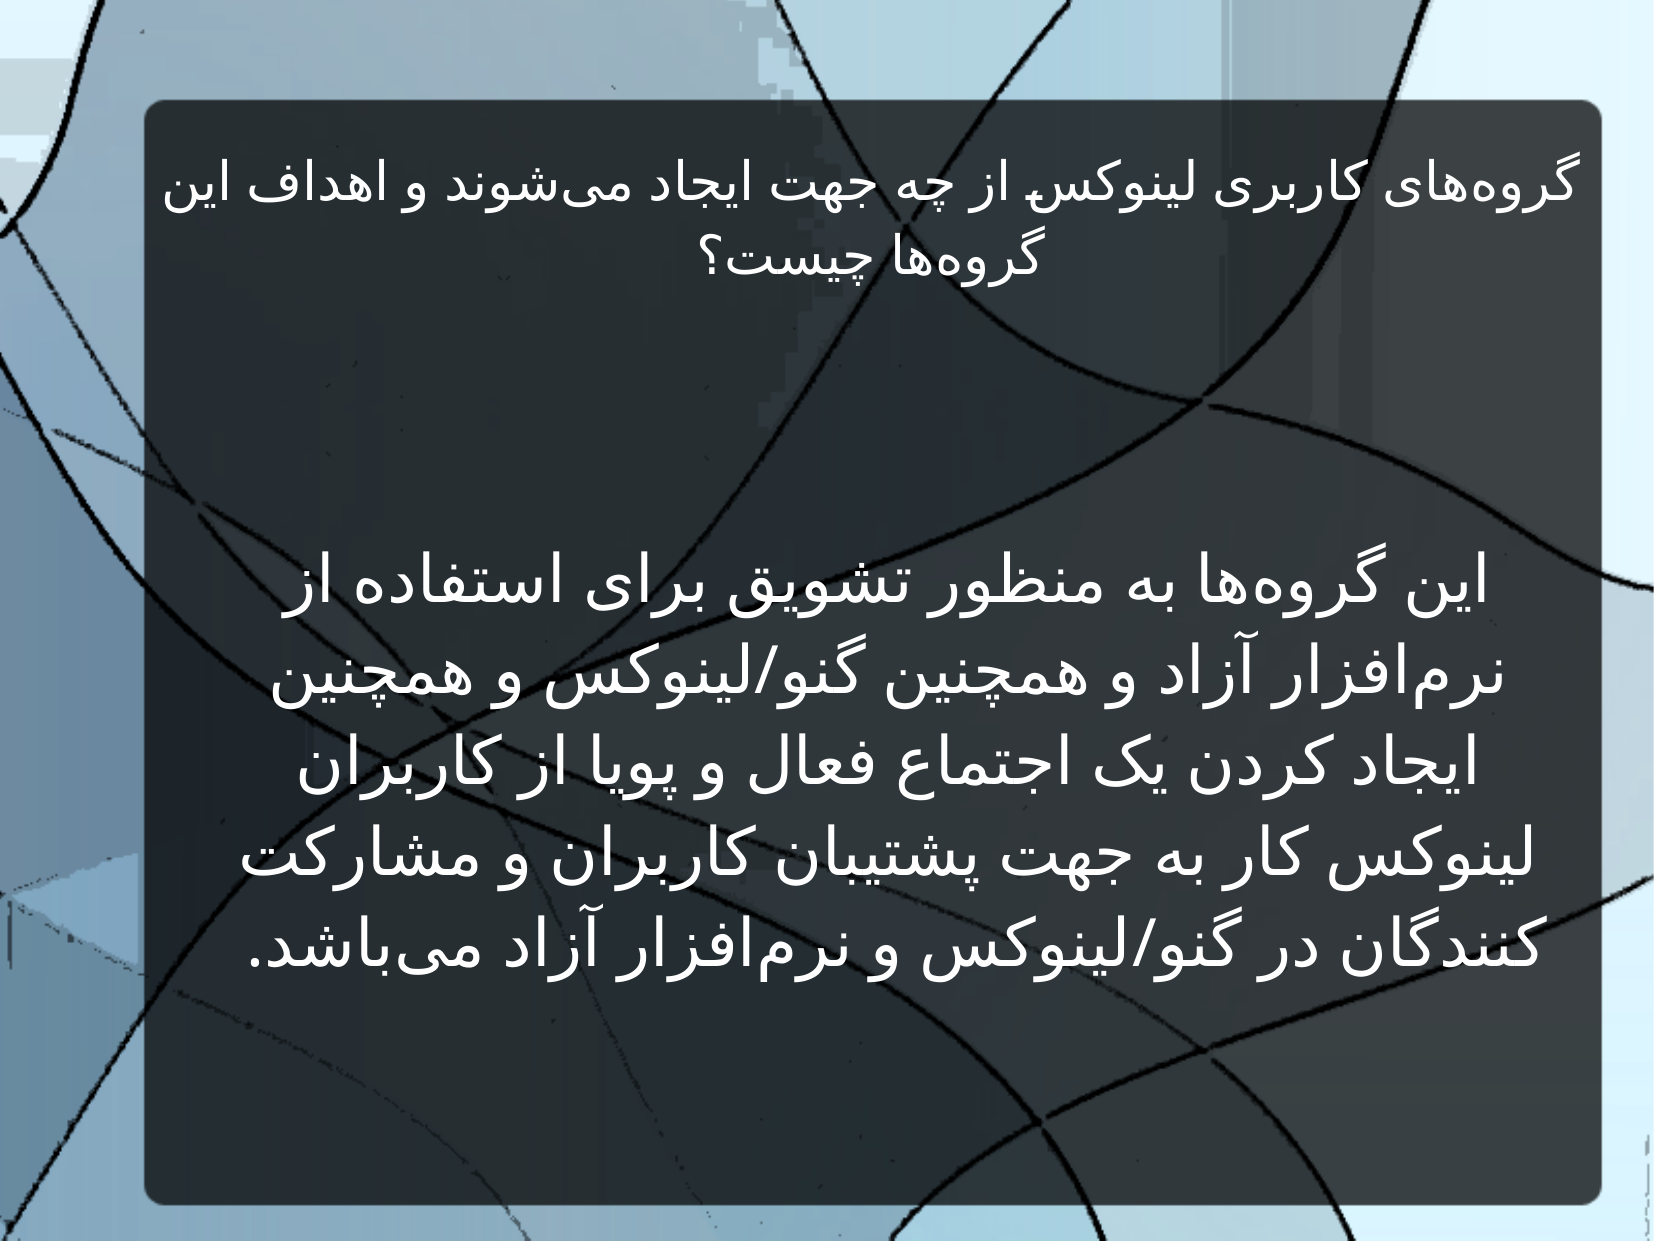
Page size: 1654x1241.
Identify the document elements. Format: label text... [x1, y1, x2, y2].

picture [0, 0, 1654, 1241]
subtitle این گروه‌ها به منظور تشویق برای استفاده از نرم‌افزار آزاد و همچنین گنو/لینوکس و همچنین ایجاد کردن یک اجتماع فعال و پویا از کاربران لینوکس کار به جهت پشتیبان کاربران و مشارکت کنندگان در گنو/لینوکس و نرم‌افزار آزاد می‌باشد. [206, 356, 1571, 1161]
title گروه‌های کاربری لینوکس از چه جهت ایجاد می‌شوند و اهداف این گروه‌ها چیست؟ [159, 115, 1583, 318]
